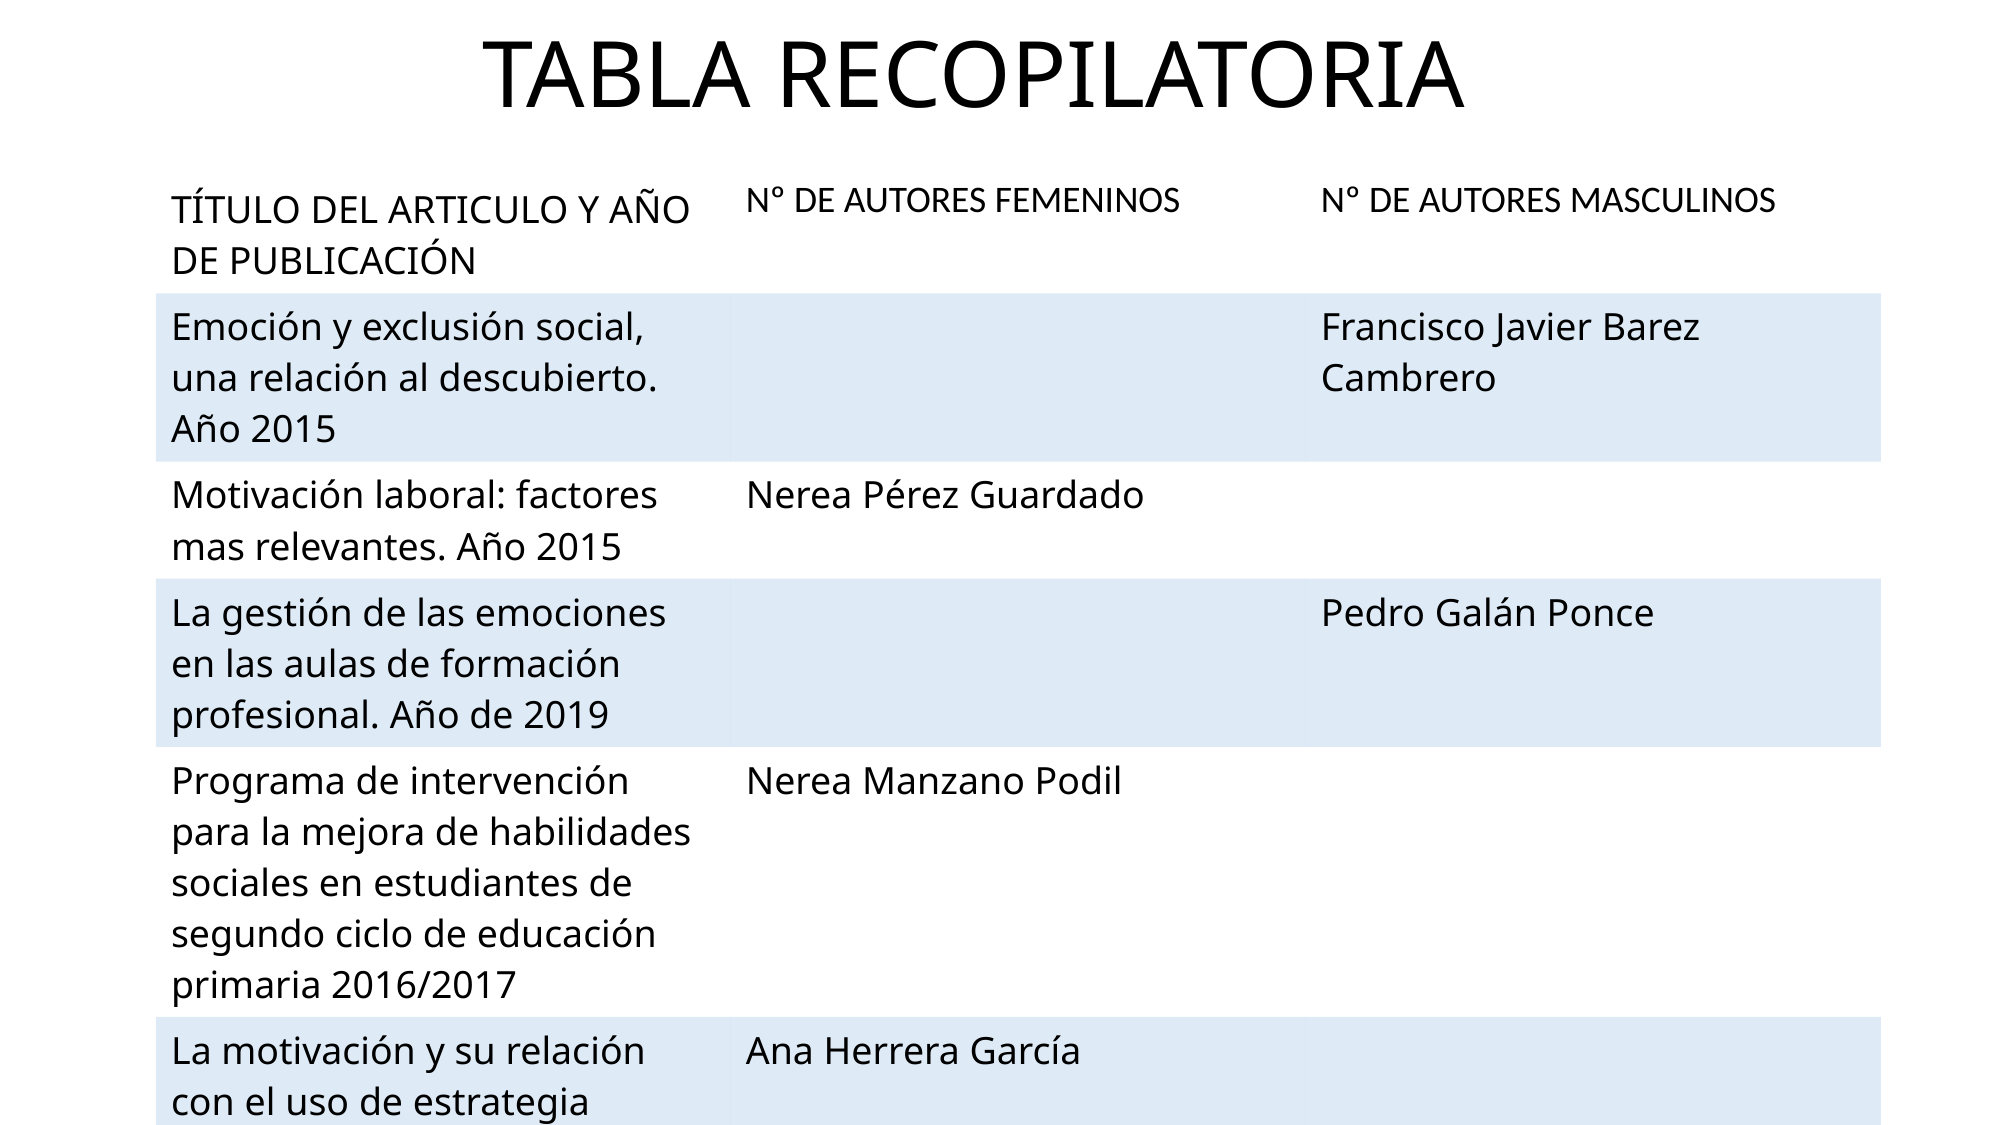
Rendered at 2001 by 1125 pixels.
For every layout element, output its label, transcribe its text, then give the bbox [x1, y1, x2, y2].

table_cell [1306, 747, 1881, 1017]
table_cell La motivación y su relación con el uso de estrategia metodológicas activas. Año 2017/2018 [156, 1017, 731, 1125]
table_cell Pedro Galán Ponce [1306, 579, 1881, 747]
table_cell La gestión de las emociones en las aulas de formación profesional. Año de 2019 [156, 579, 731, 747]
table_header Nº DE AUTORES FEMENINOS [731, 176, 1306, 293]
table_cell Nerea Manzano Podil [731, 747, 1306, 1017]
table_cell Nerea Pérez Guardado [731, 462, 1306, 579]
table_cell [1306, 1017, 1881, 1125]
table_cell [731, 293, 1306, 462]
table_header TÍTULO DEL ARTICULO Y AÑO DE PUBLICACIÓN [156, 176, 731, 293]
table_cell [1306, 462, 1881, 579]
table_cell Programa de intervención para la mejora de habilidades sociales en estudiantes de segundo ciclo de educación primaria 2016/2017 [156, 747, 731, 1017]
table_cell Emoción y exclusión social, una relación al descubierto. Año 2015 [156, 293, 731, 462]
table_header Nº DE AUTORES MASCULINOS [1306, 176, 1881, 293]
table_cell Ana Herrera García [731, 1017, 1306, 1125]
table_cell Motivación laboral: factores mas relevantes. Año 2015 [156, 462, 731, 579]
title TABLA RECOPILATORIA [123, 20, 1849, 147]
table_cell Francisco Javier Barez Cambrero [1306, 293, 1881, 462]
table_cell [731, 579, 1306, 747]
